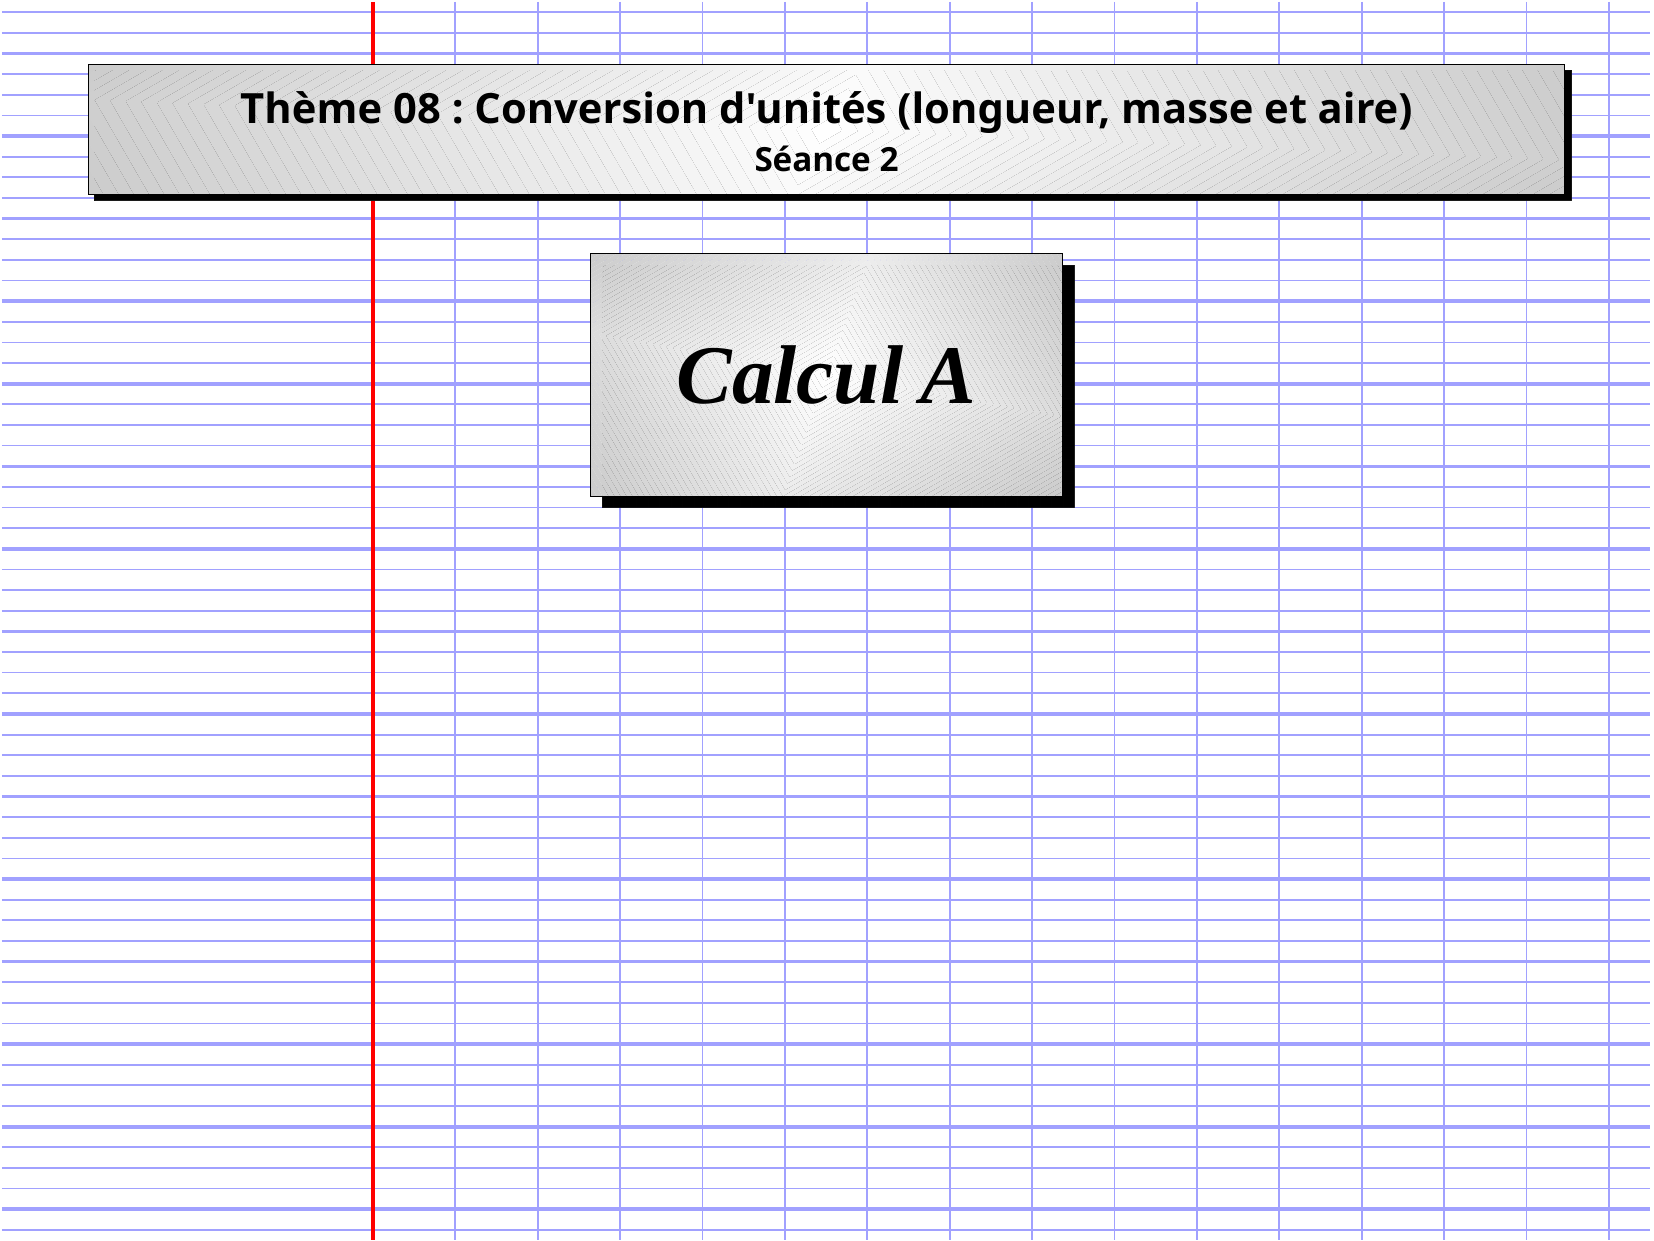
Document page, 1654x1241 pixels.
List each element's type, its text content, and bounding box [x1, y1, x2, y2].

text_box Thème 08 : Conversion d'unités (longueur, masse et aire) Séance 2 [88, 64, 1565, 195]
text_box Calcul A [590, 253, 1063, 497]
picture [0, 0, 1654, 1241]
